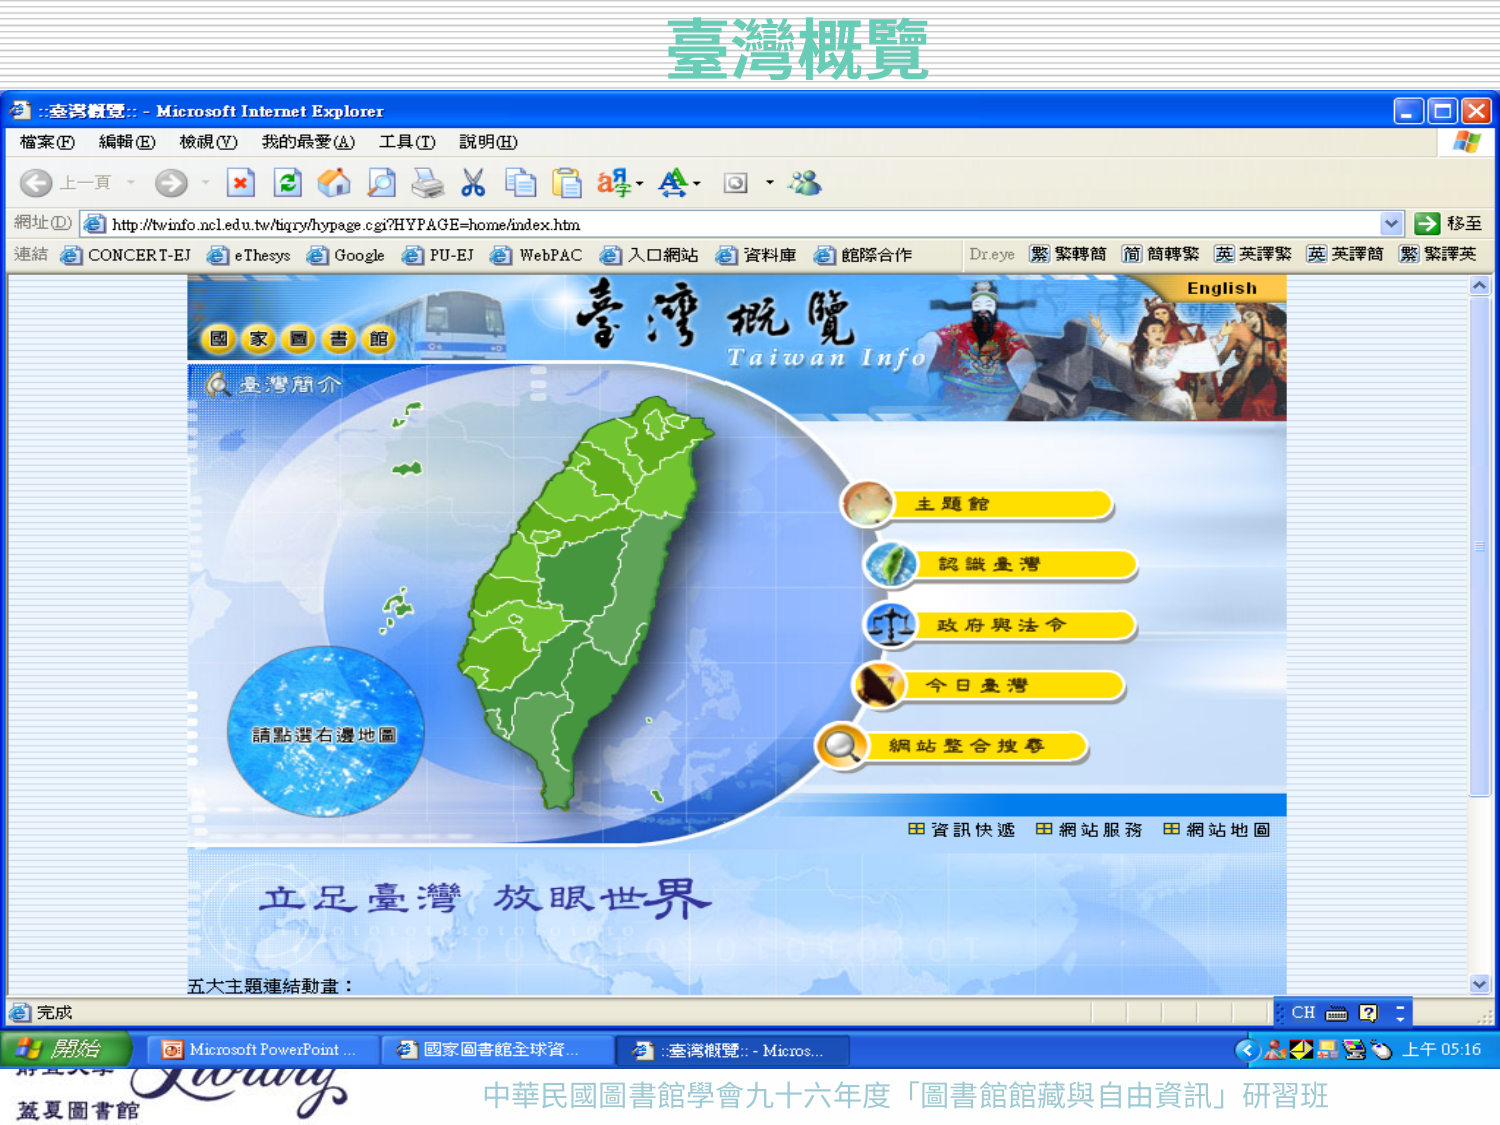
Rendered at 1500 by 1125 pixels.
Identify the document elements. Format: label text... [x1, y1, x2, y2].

picture [0, 0, 1500, 1125]
title 臺灣概覽 [147, 0, 1448, 90]
